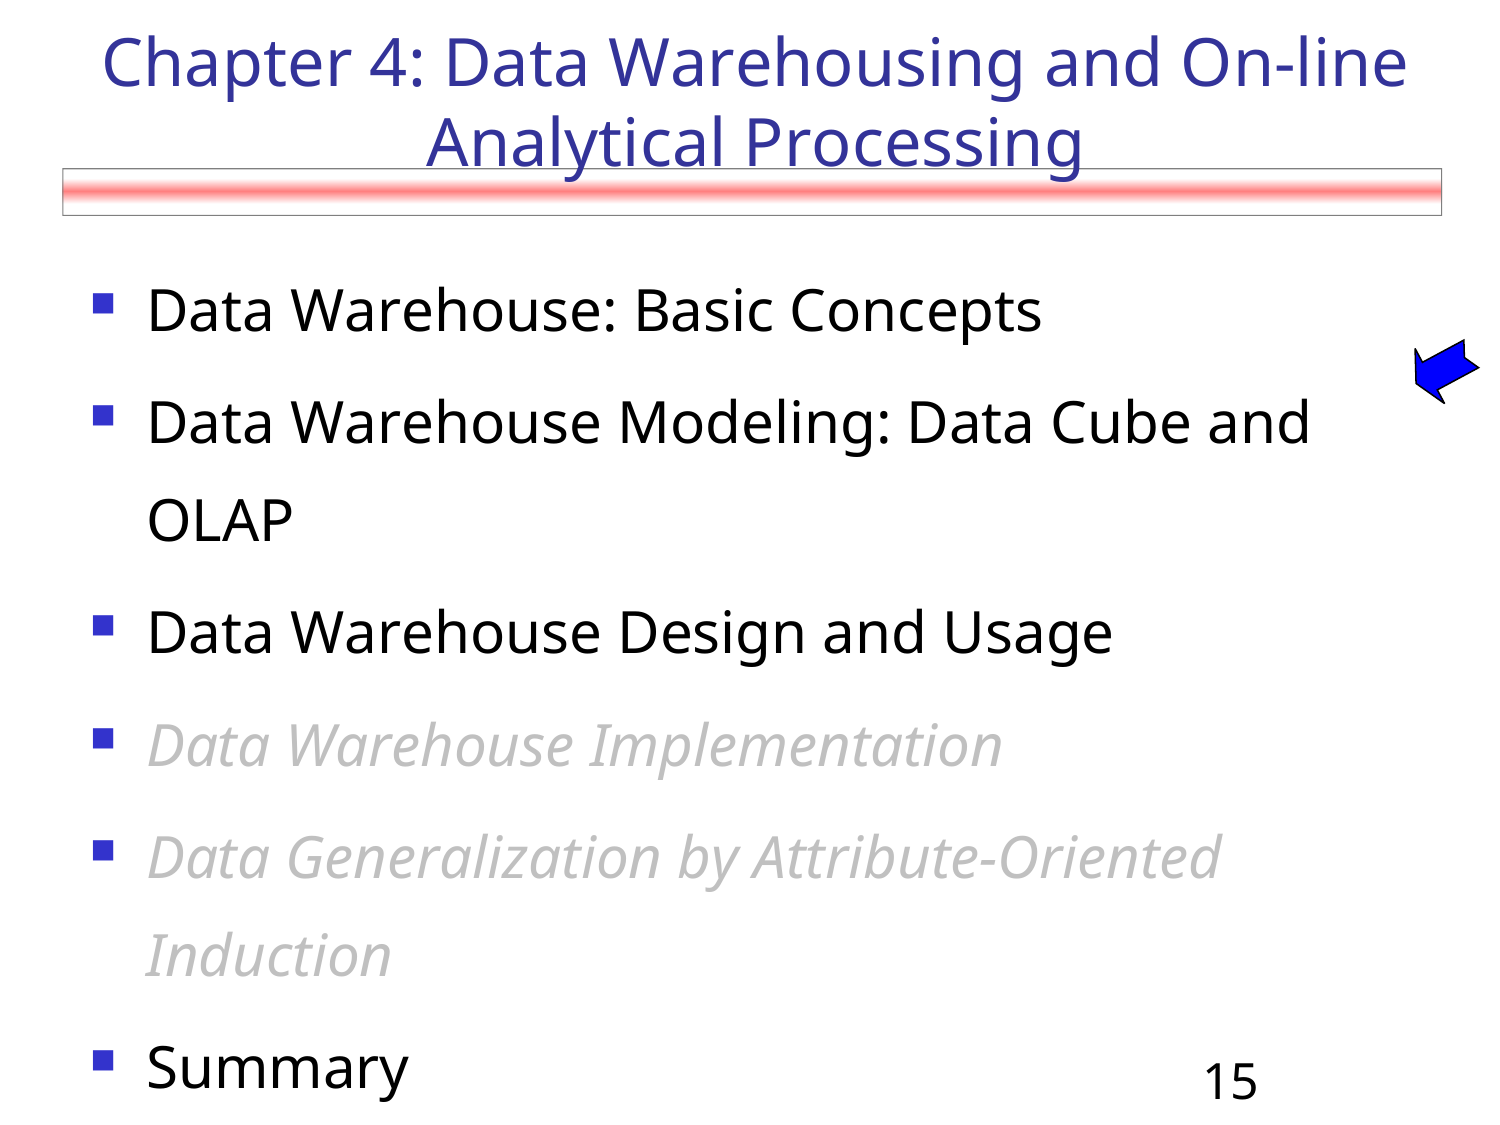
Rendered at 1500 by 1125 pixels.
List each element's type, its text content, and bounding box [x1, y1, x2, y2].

list Data Warehouse: Basic Concepts Data Warehouse Modeling: Data Cube and OLAP Data Warehouse Design and Usage Data Warehouse Implementation Data Generalization by Attribute-Oriented Induction Summary [74, 237, 1450, 1082]
title Chapter 4: Data Warehousing and On-line Analytical Processing [0, 12, 1500, 188]
text_box <number> [1187, 1050, 1500, 1125]
text_box [1415, 340, 1479, 404]
